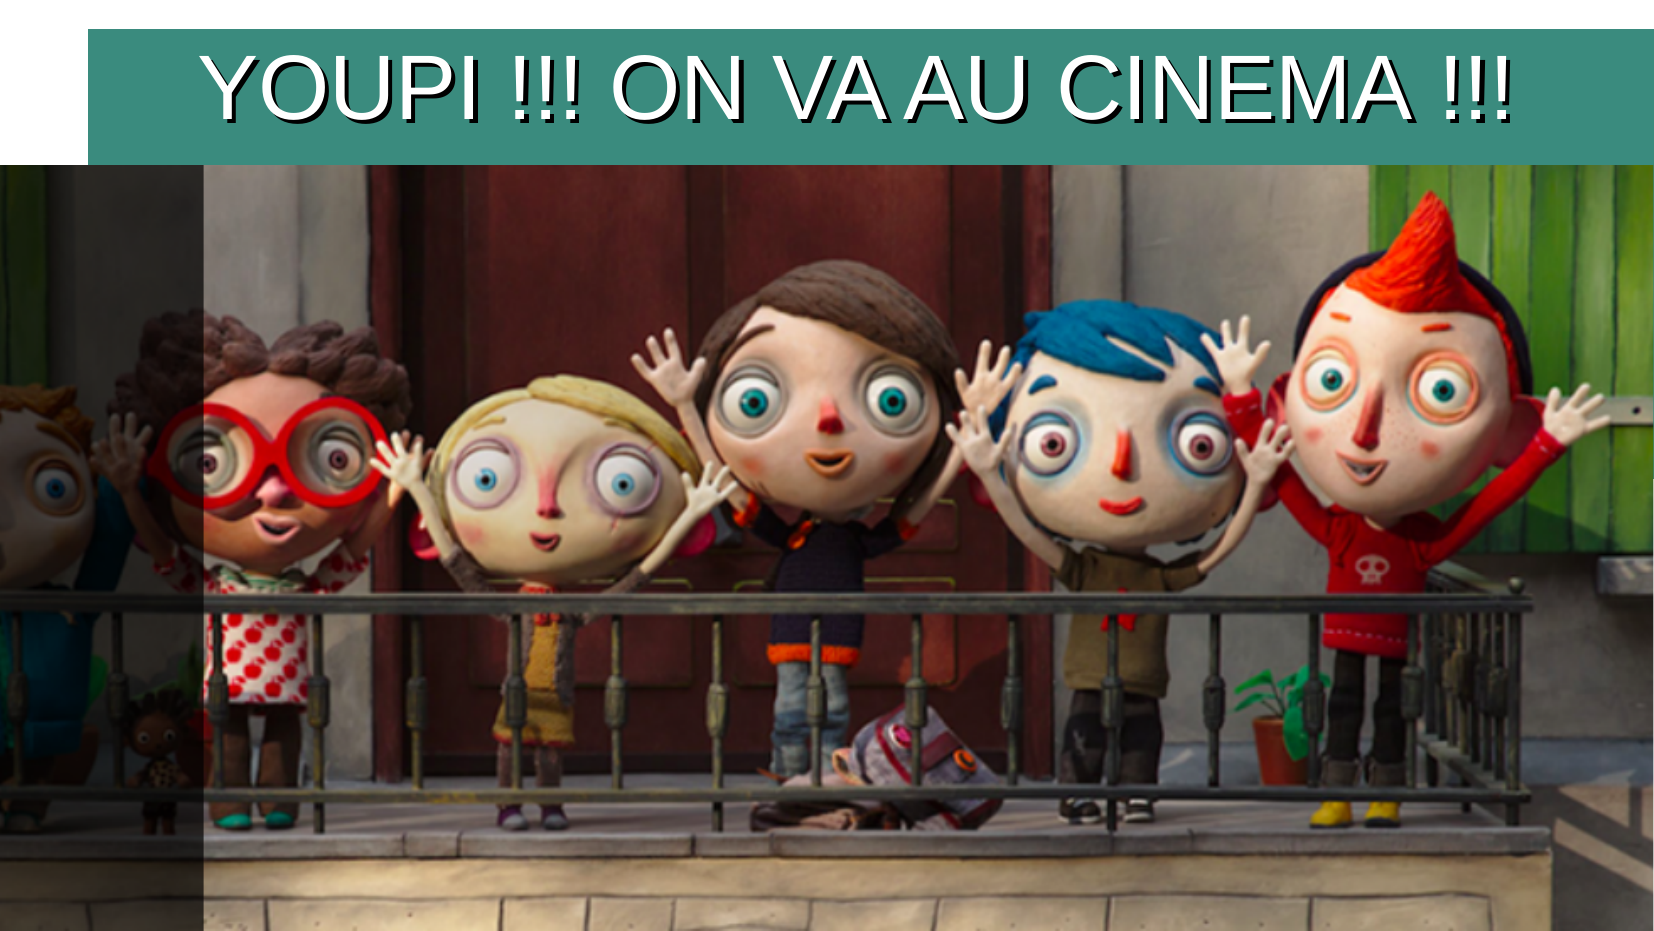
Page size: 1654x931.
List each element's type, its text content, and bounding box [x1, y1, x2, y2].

picture [0, 165, 1654, 931]
text_box [53, 296, 1536, 633]
text_box YOUPI !!! ON VA AU CINEMA !!! [29, 29, 1654, 296]
